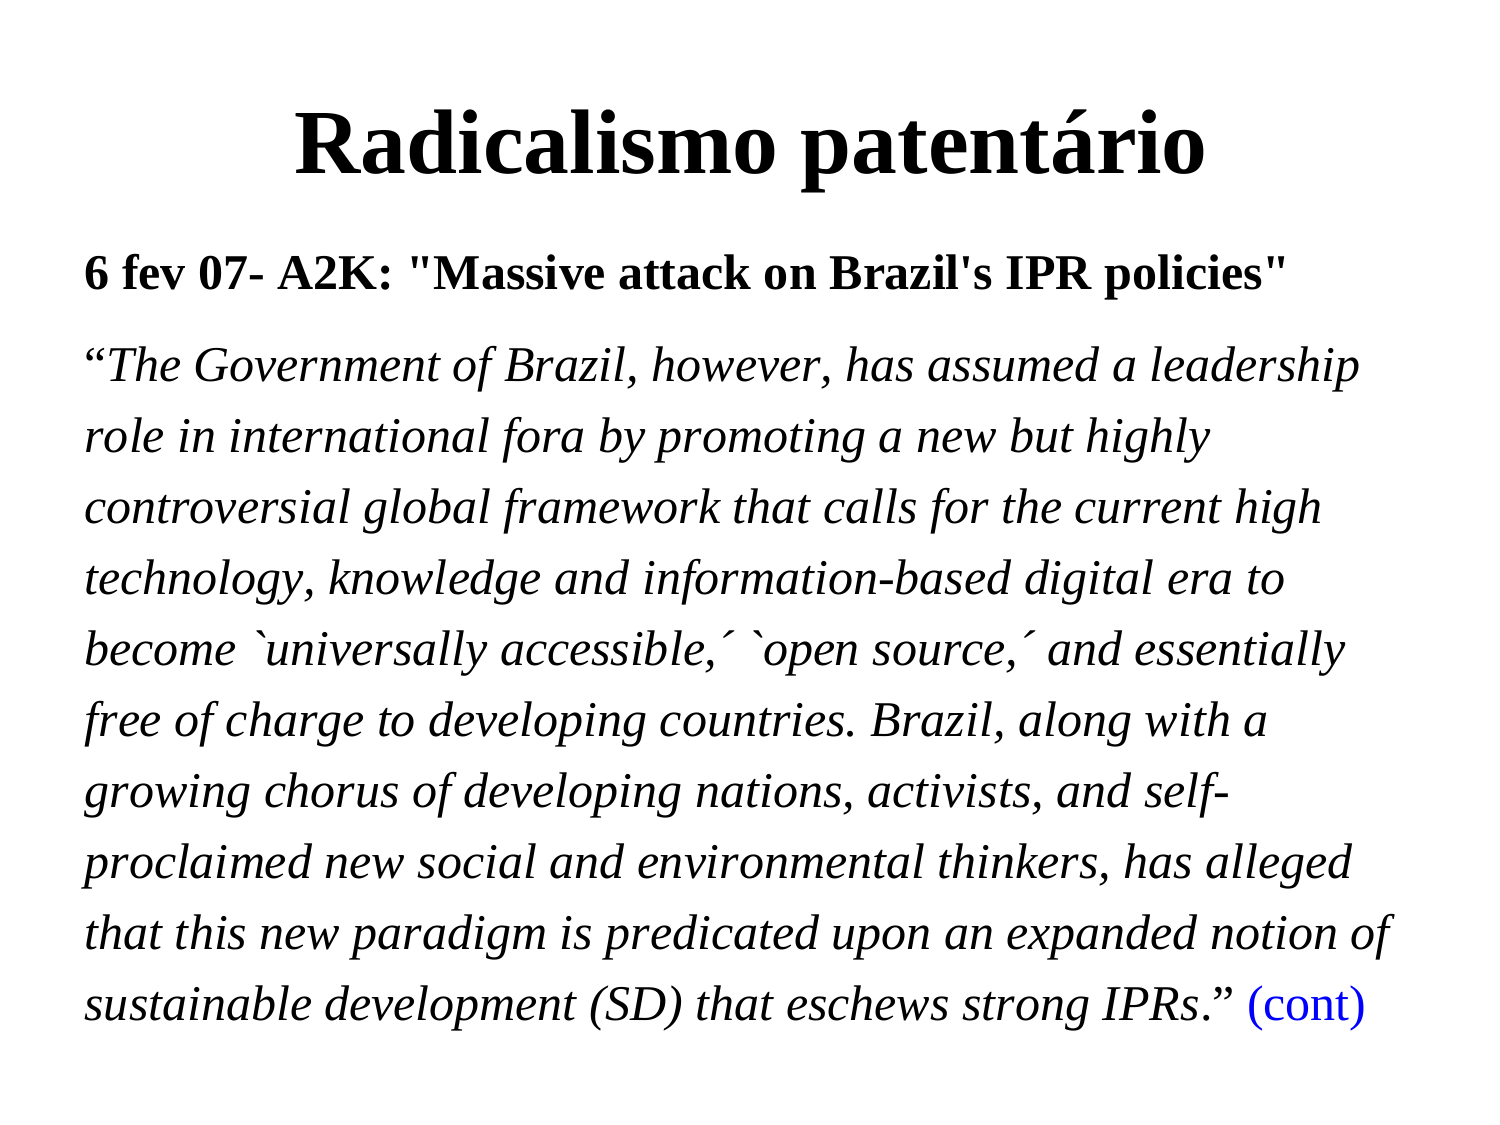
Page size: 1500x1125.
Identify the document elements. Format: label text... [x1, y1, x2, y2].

title Radicalismo patentário [87, 62, 1416, 223]
text_box 6 fev 07- A2K: "Massive attack on Brazil's IPR policies" “The Government of Brazil, however, has assumed a leadership role in international fora by promoting a new but highly controversial global framework that calls for the current high technology, knowledge and information-based digital era to become `universally accessible,´ `open source,´ and essentially free of charge to developing countries. Brazil, along with a growing chorus of developing nations, activists, and self-proclaimed new social and environmental thinkers, has alleged that this new paradigm is predicated upon an expanded notion of sustainable development (SD) that eschews strong IPRs.” (cont) [84, 229, 1421, 1014]
